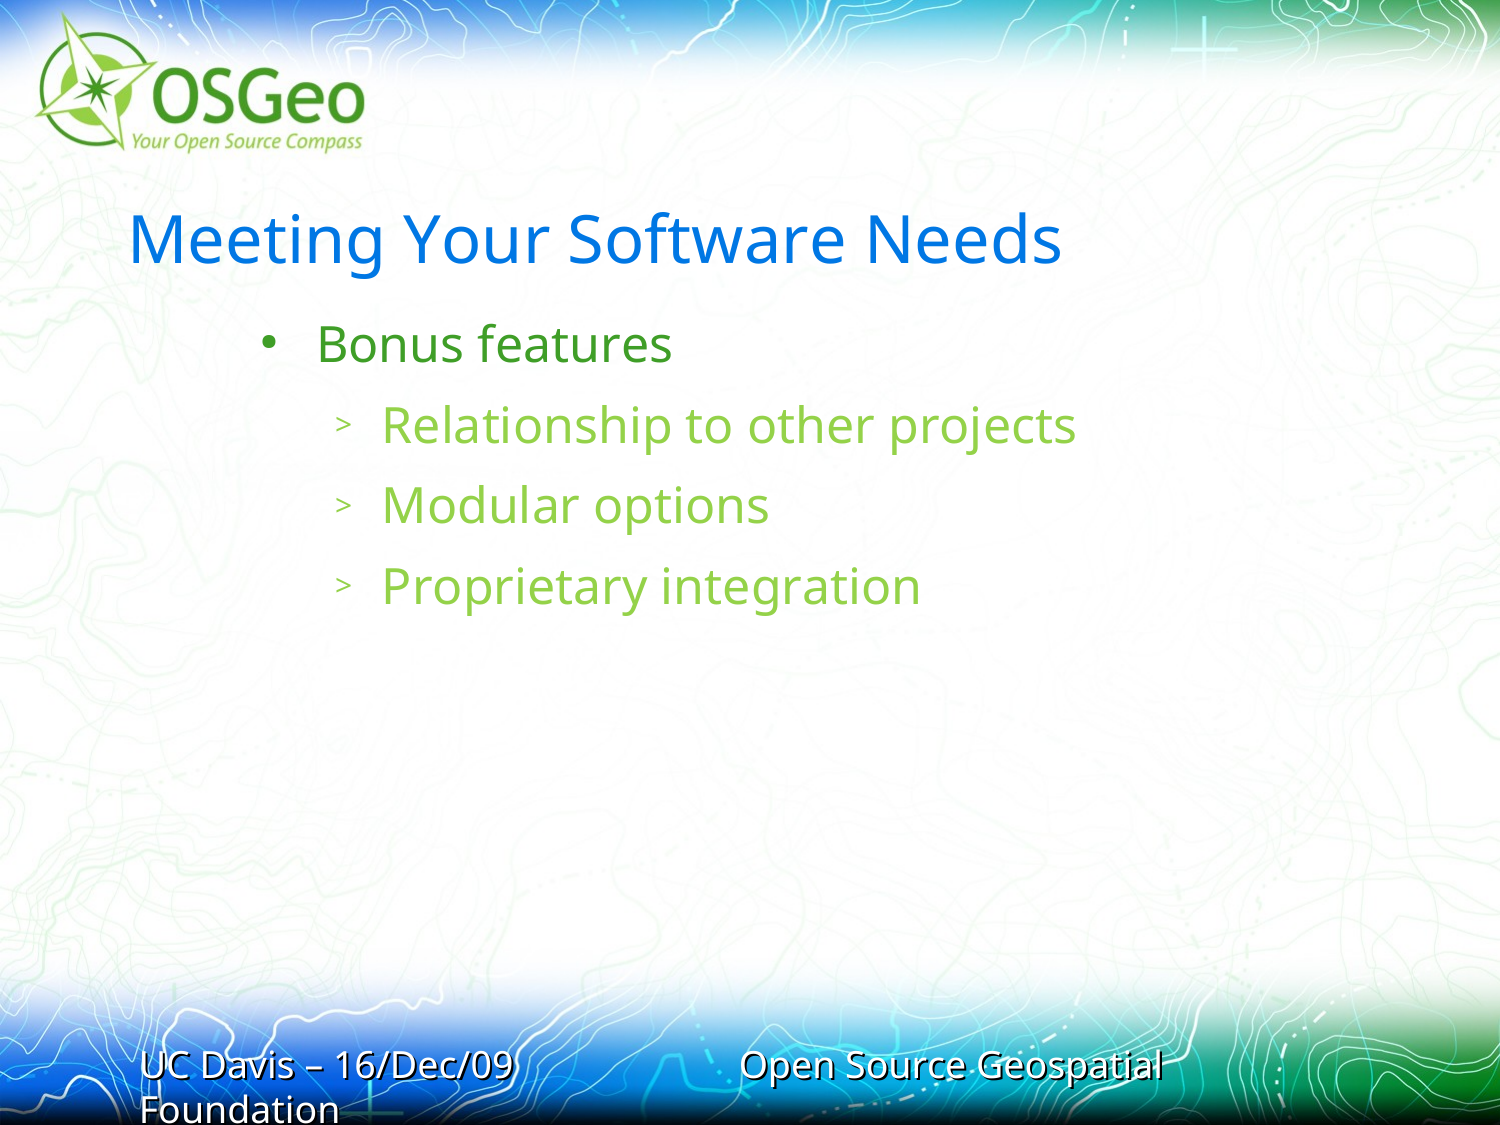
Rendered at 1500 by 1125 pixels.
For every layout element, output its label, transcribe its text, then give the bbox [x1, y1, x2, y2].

list Bonus features Relationship to other projects Modular options Proprietary integration [245, 301, 1255, 1044]
picture [212, 1107, 223, 1125]
picture [0, 0, 1500, 1125]
picture [301, 1107, 311, 1121]
picture [165, 1107, 175, 1121]
picture [257, 1115, 265, 1121]
picture [325, 1107, 336, 1125]
title Meeting Your Software Needs [112, 179, 1388, 296]
picture [234, 1107, 244, 1121]
